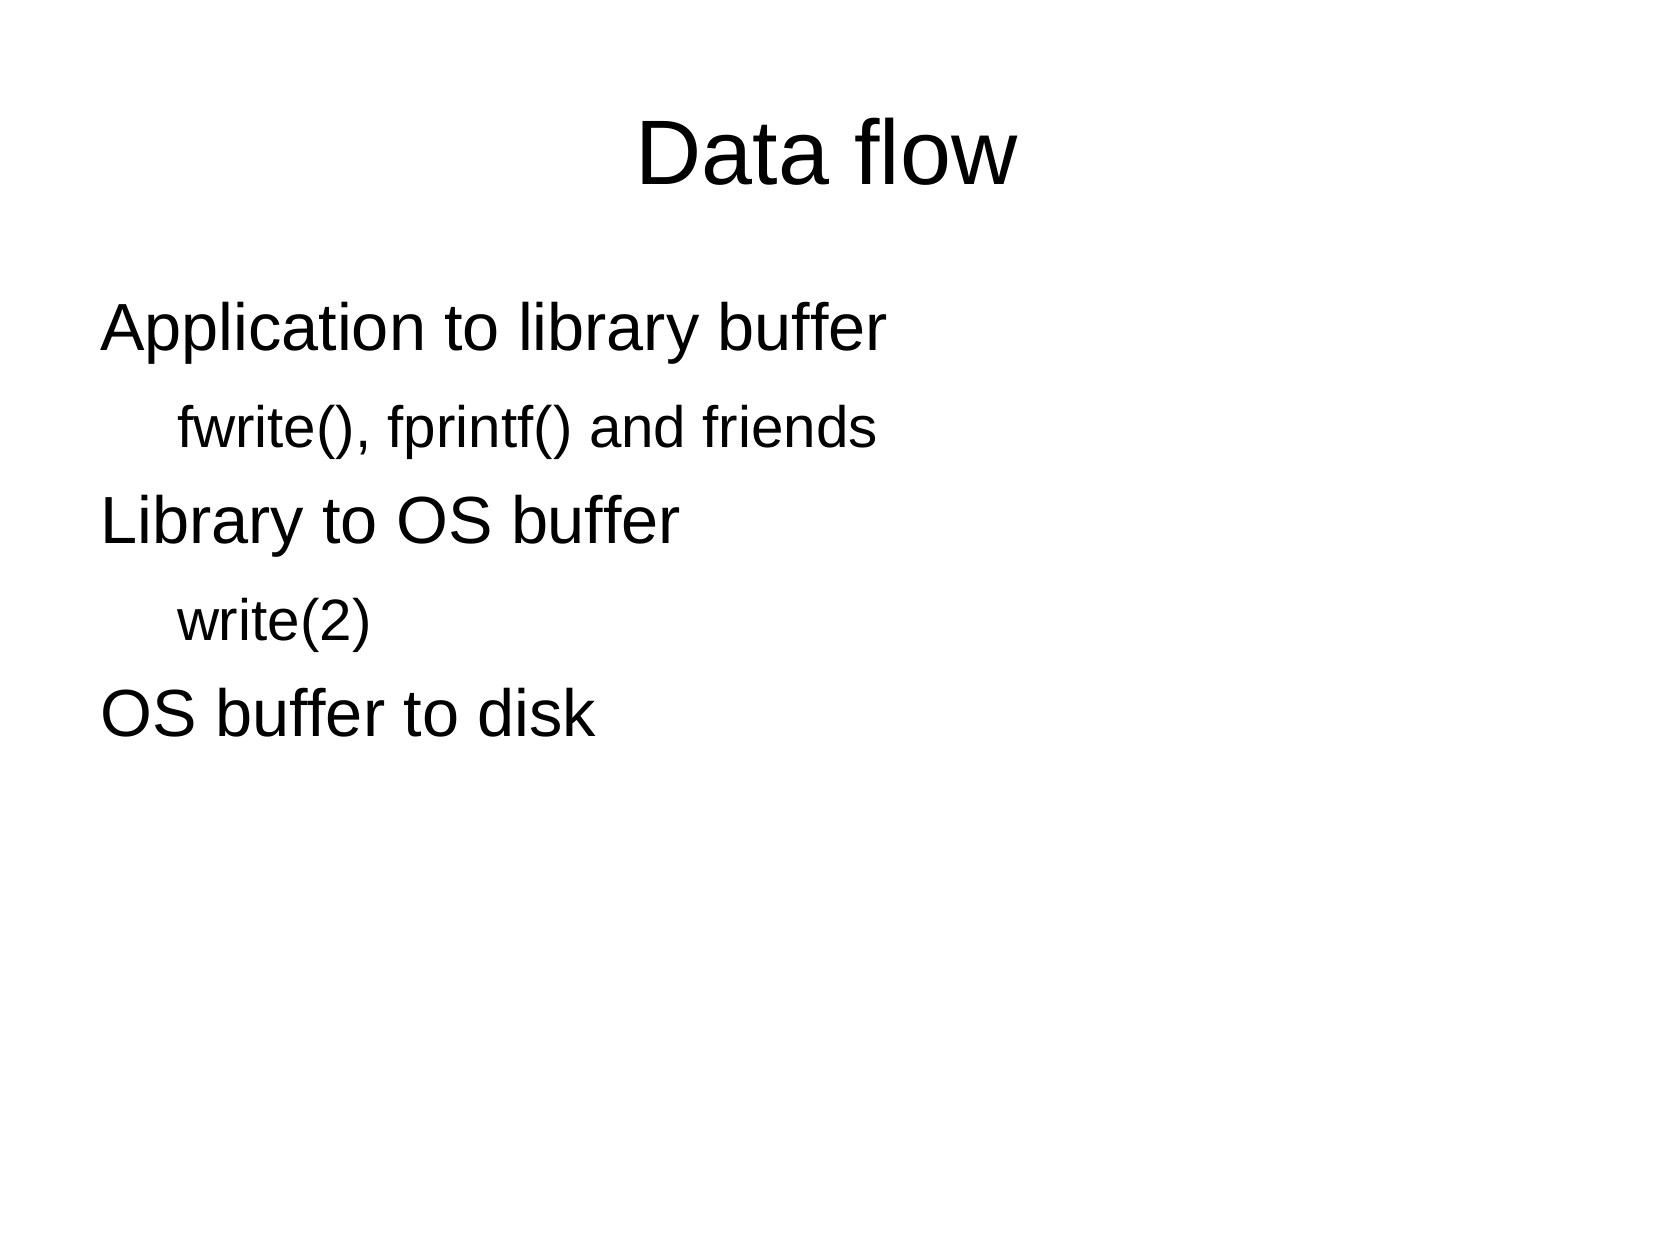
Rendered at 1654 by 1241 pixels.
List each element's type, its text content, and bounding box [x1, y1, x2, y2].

list Application to library buffer fwrite(), fprintf() and friends Library to OS buffer write(2) OS buffer to disk [82, 290, 1571, 1094]
title Data flow [82, 56, 1571, 250]
